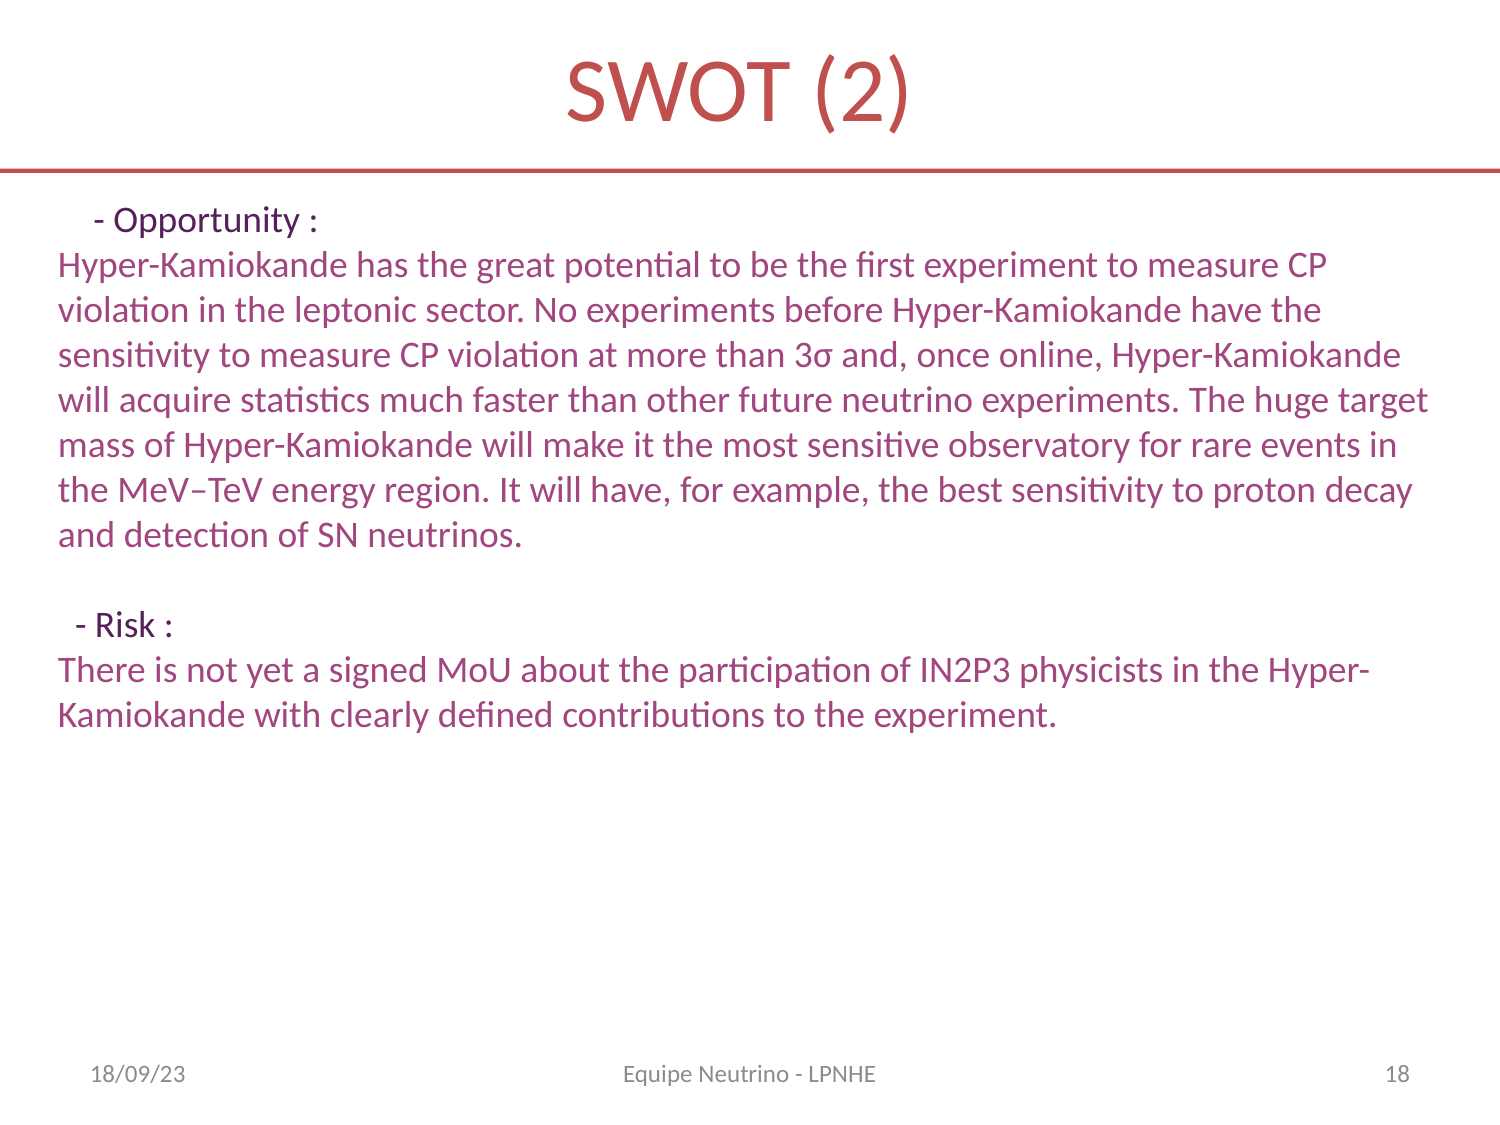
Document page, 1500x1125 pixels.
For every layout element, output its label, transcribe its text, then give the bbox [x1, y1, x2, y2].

text_box - Opportunity : Hyper-Kamiokande has the great potential to be the first experiment to measure CP violation in the leptonic sector. No experiments before Hyper-Kamiokande have the sensitivity to measure CP violation at more than 3σ and, once online, Hyper-Kamiokande will acquire statistics much faster than other future neutrino experiments. The huge target mass of Hyper-Kamiokande will make it the most sensitive observatory for rare events in the MeV–TeV energy region. It will have, for example, the best sensitivity to proton decay and detection of SN neutrinos. - Risk : There is not yet a signed MoU about the participation of IN2P3 physicists in the Hyper-Kamiokande with clearly defined contributions to the experiment. [43, 187, 1460, 1043]
text_box Equipe Neutrino - LPNHE [512, 1042, 988, 1103]
text_box <number> [1074, 1042, 1425, 1103]
text_box 18/09/23 [74, 1042, 425, 1103]
text_box SWOT (2) [75, 29, 1425, 141]
